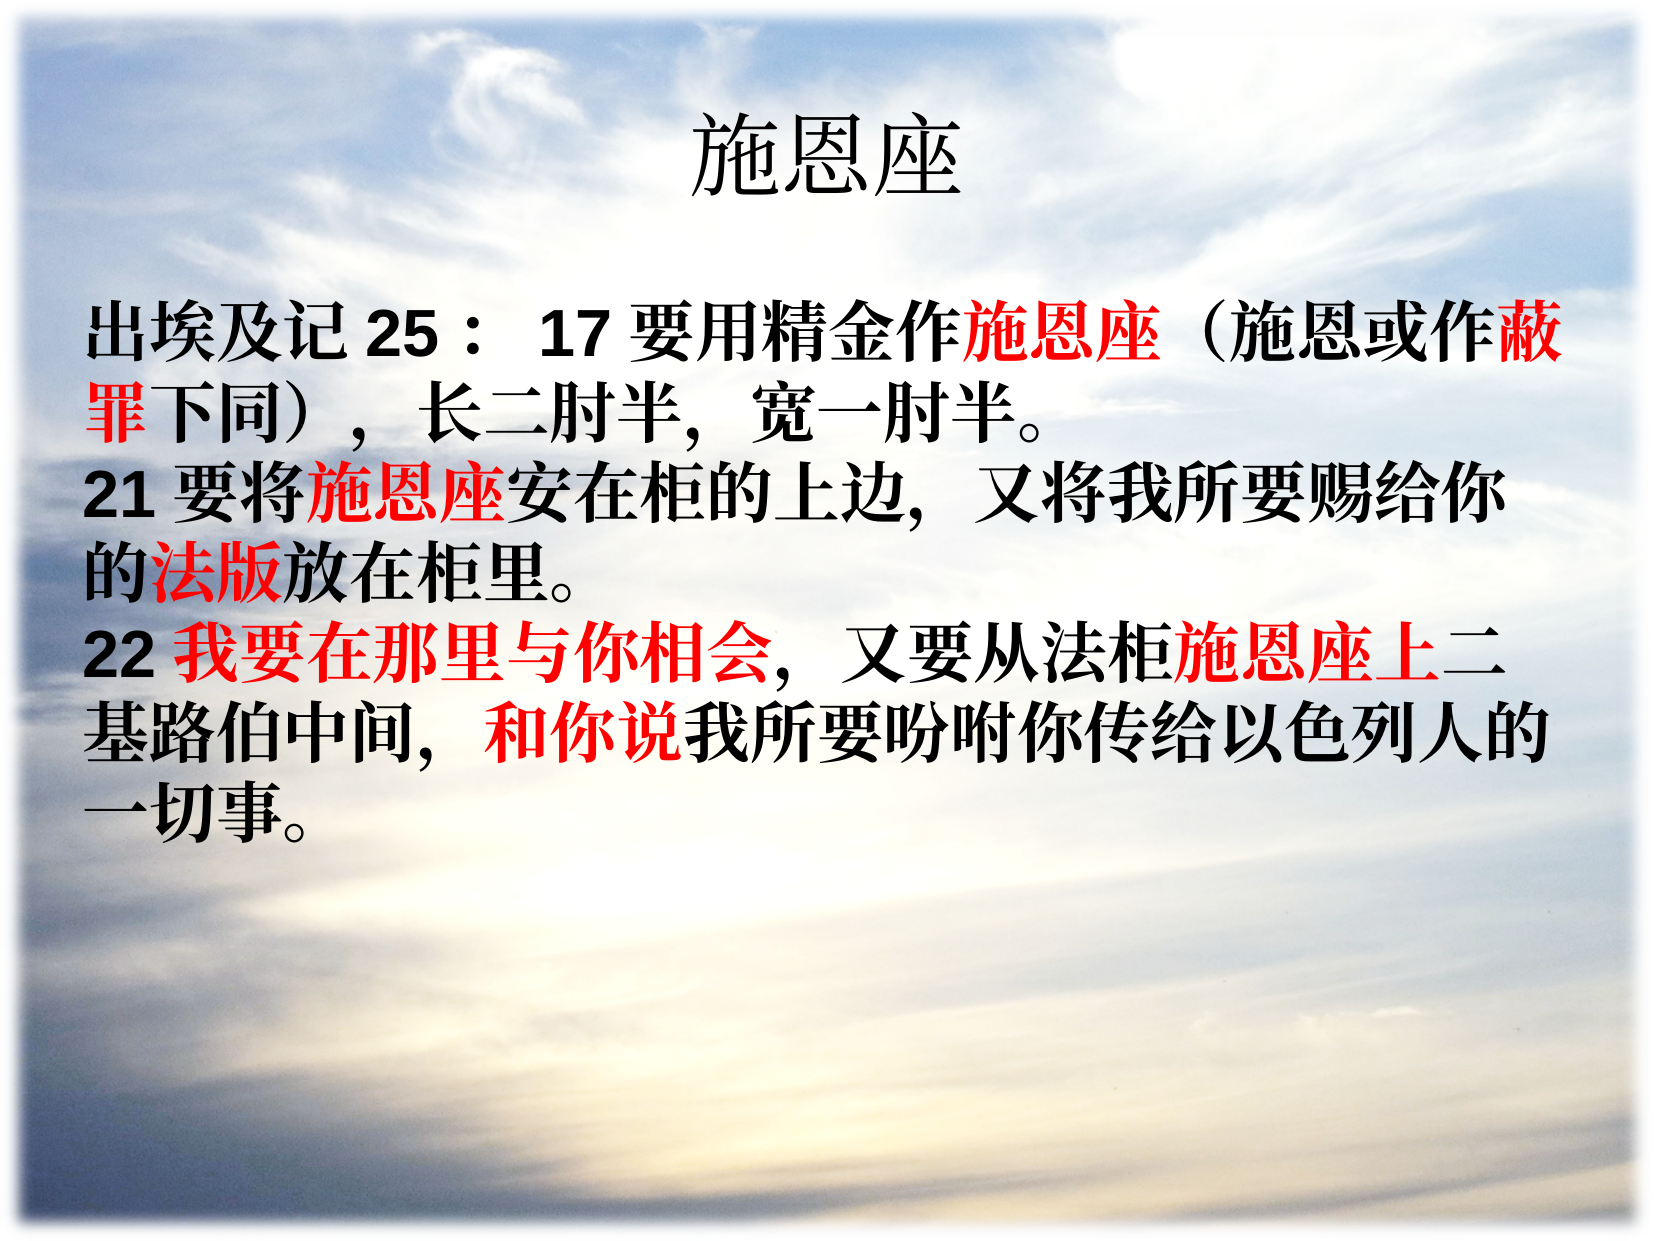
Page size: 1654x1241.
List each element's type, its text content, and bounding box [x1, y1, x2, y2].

picture [0, 0, 1654, 1241]
list 出埃及记25：17要用精金作施恩座（施恩或作蔽罪下同），长二肘半，宽一肘半。 21要将施恩座安在柜的上边，又将我所要赐给你的法版放在柜里。 22我要在那里与你相会，又要从法柜施恩座上二基路伯中间，和你说我所要吩咐你传给以色列人的一切事。 [82, 290, 1571, 1109]
title 施恩座 [82, 49, 1571, 257]
